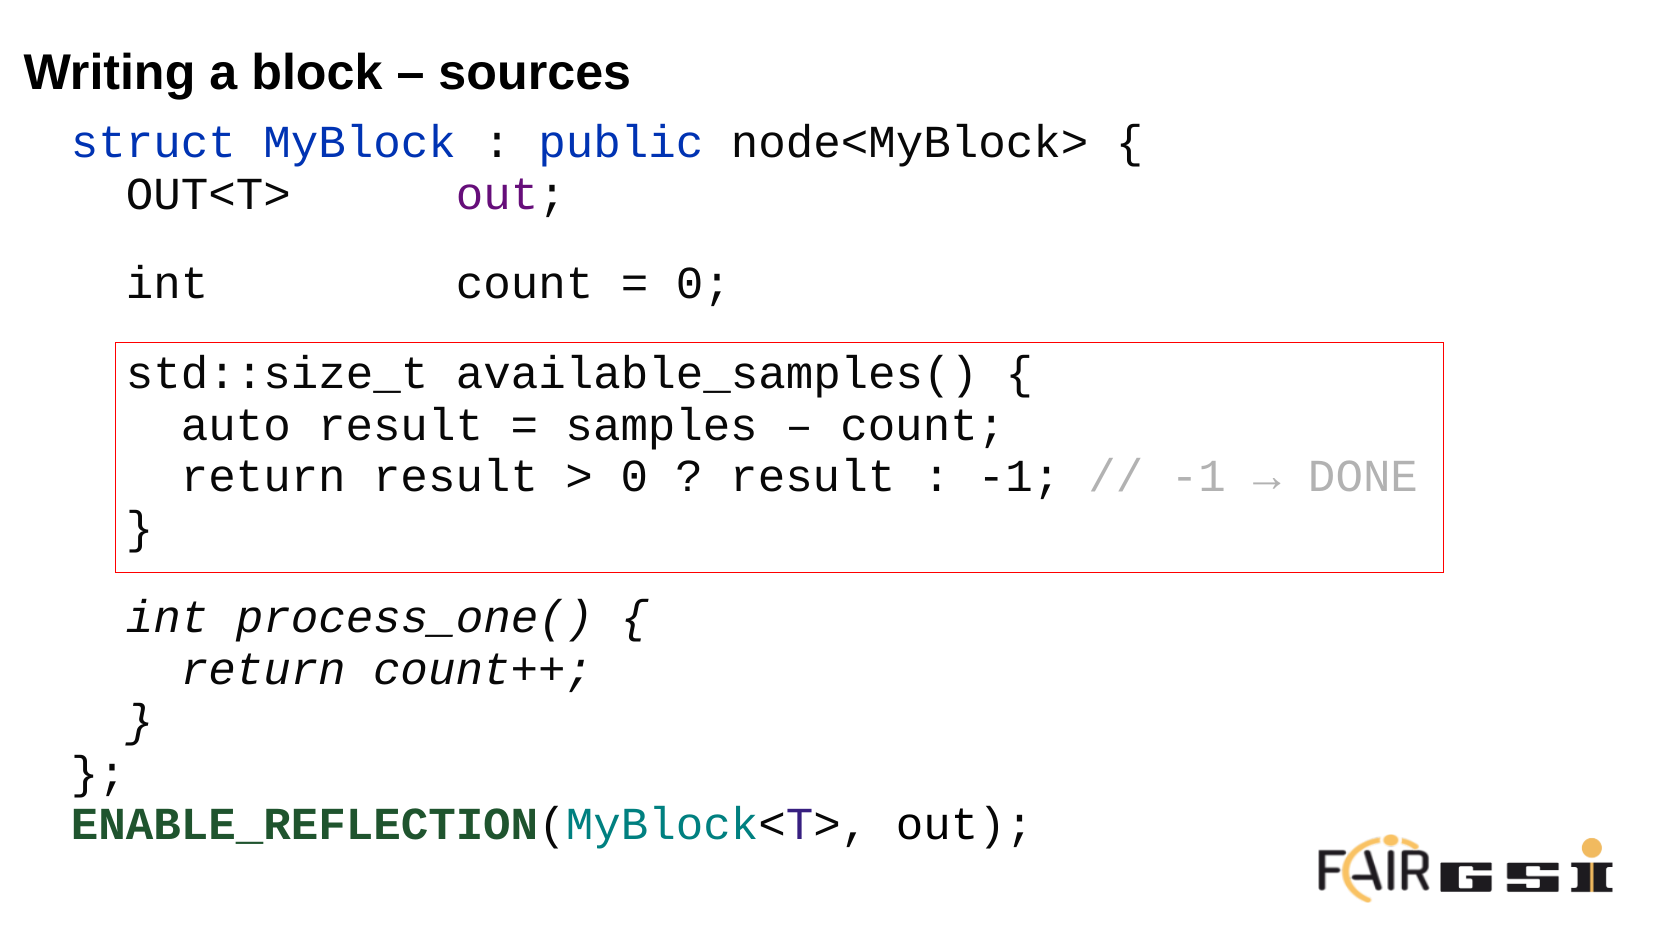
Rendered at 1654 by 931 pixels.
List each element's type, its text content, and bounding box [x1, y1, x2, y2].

text_box struct MyBlock : public node<MyBlock> { OUT<T> out; int count = 0; std::size_t available_samples() { auto result = samples – count; return result > 0 ? result : -1; // -1 → DONE } int process_one() { return count++; } }; ENABLE_REFLECTION(MyBlock<T>, out); [56, 112, 1592, 862]
picture [1439, 836, 1615, 895]
picture [1318, 862, 1430, 904]
title Writing a block – sources [23, 5, 1638, 139]
